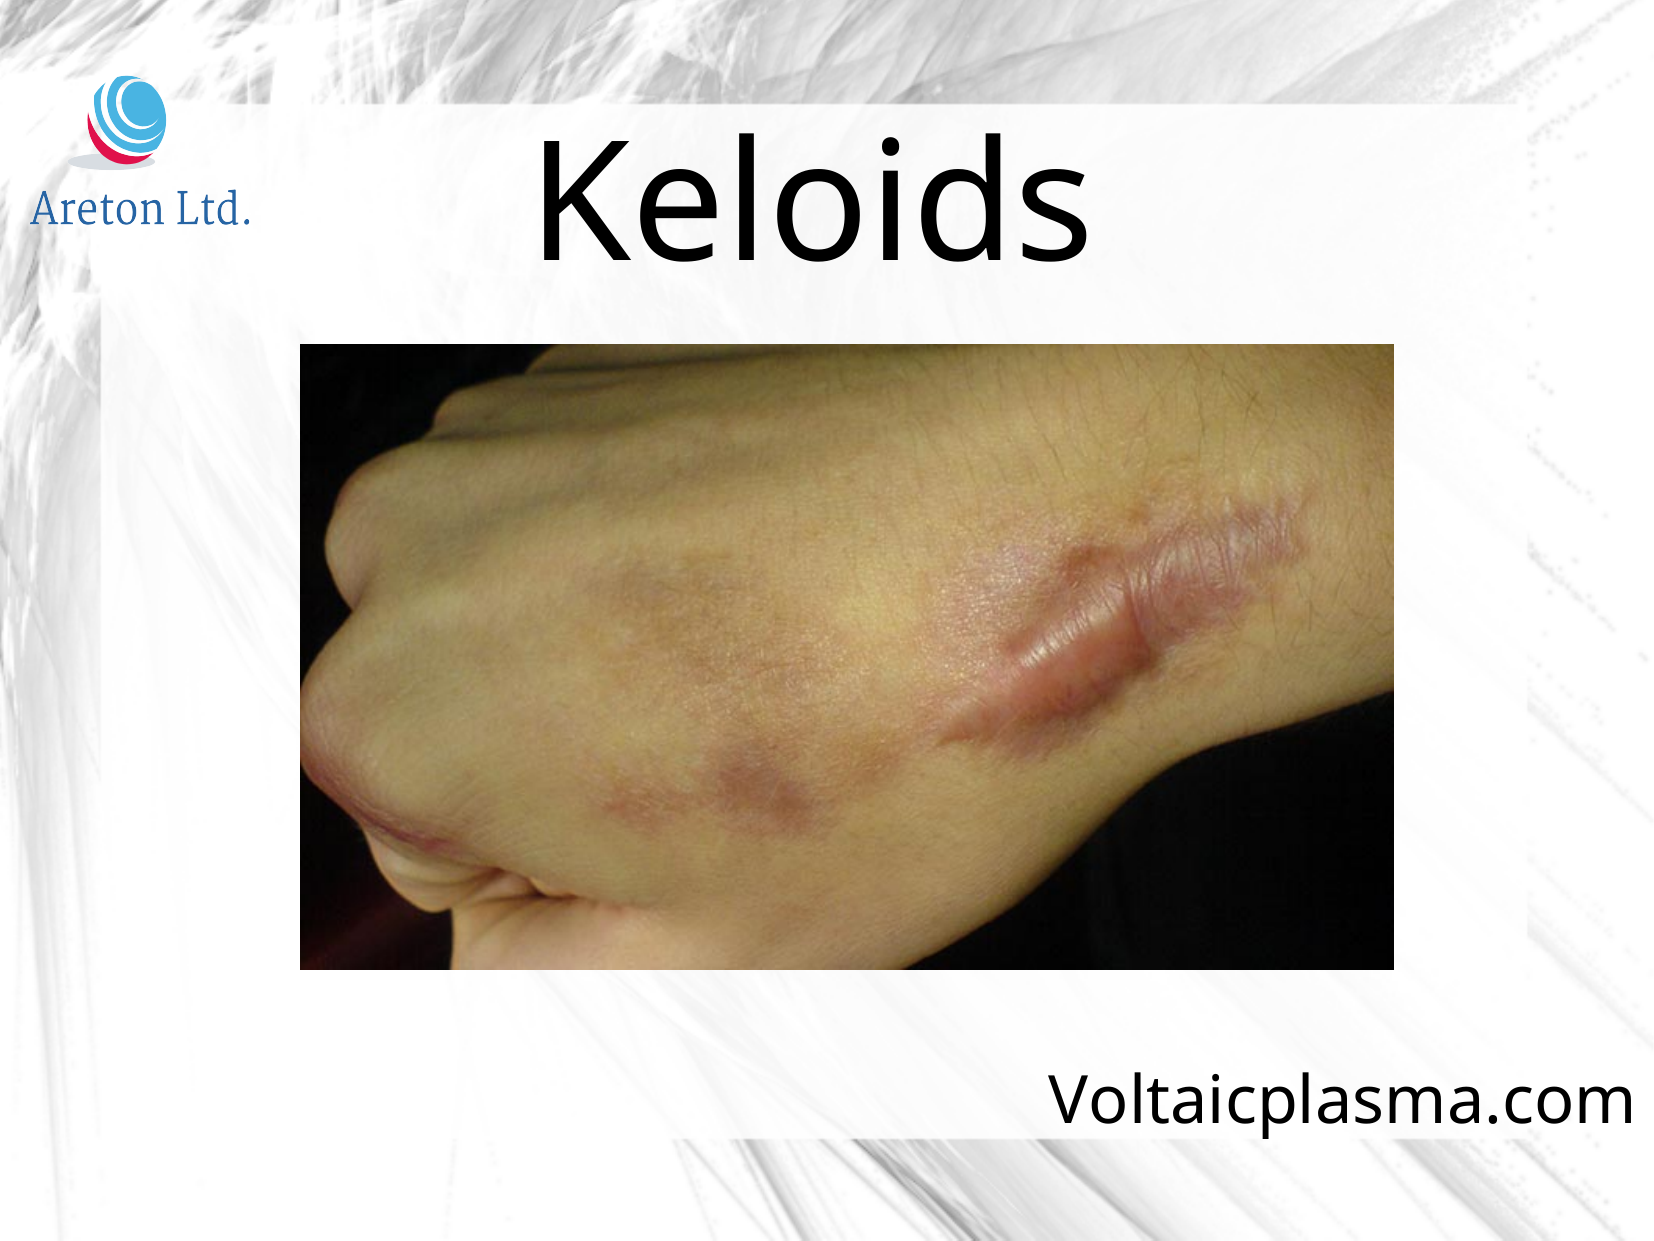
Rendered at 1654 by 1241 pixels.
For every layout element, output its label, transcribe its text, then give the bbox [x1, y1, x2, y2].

picture [0, 0, 1654, 1241]
title Keloids [118, 75, 1506, 317]
subtitle Voltaicplasma.com [617, 784, 1654, 1241]
